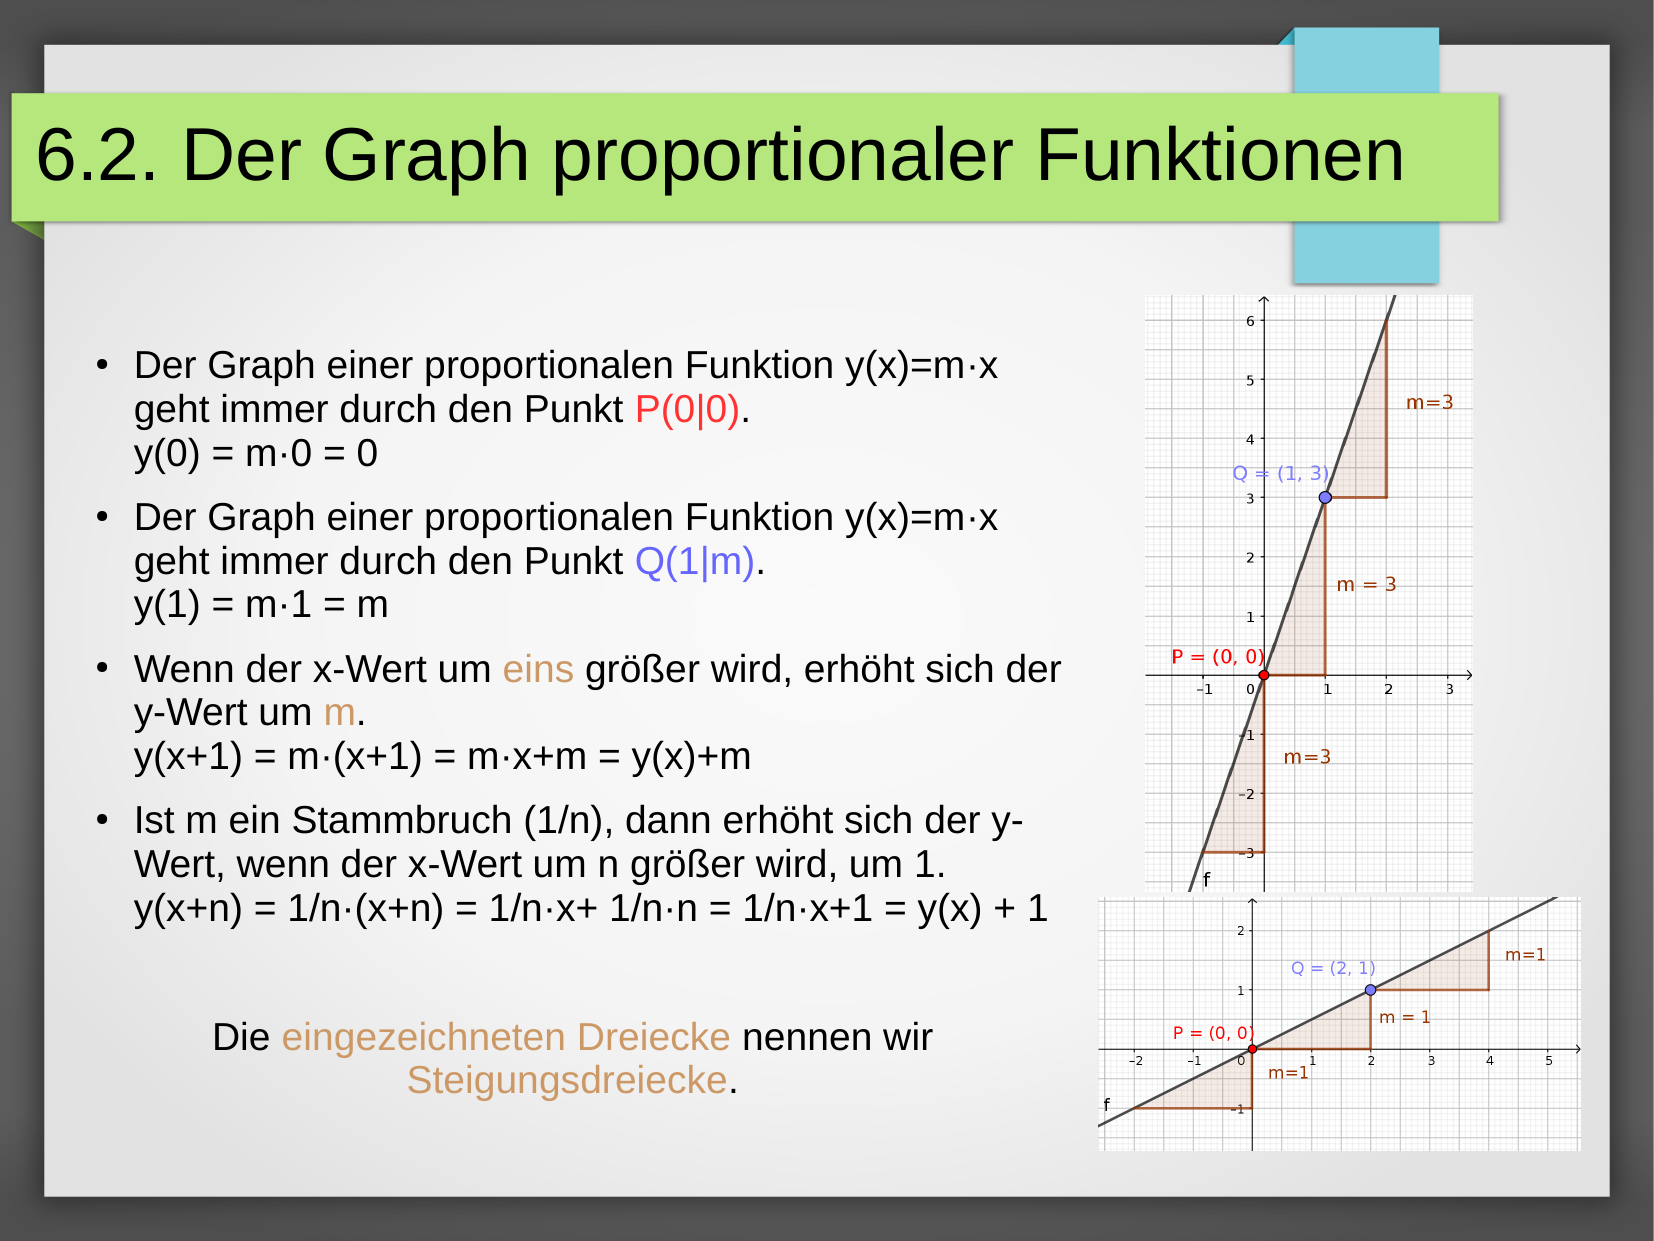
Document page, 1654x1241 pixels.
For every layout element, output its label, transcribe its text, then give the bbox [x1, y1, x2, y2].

list Der Graph einer proportionalen Funktion y(x)=m·x geht immer durch den Punkt P(0|0). y(0) = m·0 = 0 Der Graph einer proportionalen Funktion y(x)=m·x geht immer durch den Punkt Q(1|m). y(1) = m·1 = m Wenn der x-Wert um eins größer wird, erhöht sich der y-Wert um m. y(x+1) = m·(x+1) = m·x+m = y(x)+m Ist m ein Stammbruch (1/n), dann erhöht sich der y-Wert, wenn der x-Wert um n größer wird, um 1. y(x+n) = 1/n·(x+n) = 1/n·x+ 1/n·n = 1/n·x+1 = y(x) + 1 Die eingezeichneten Dreiecke nennen wir Steigungsdreiecke. [82, 343, 1063, 1123]
title 6.2. Der Graph proportionaler Funktionen [35, 70, 1489, 239]
picture [0, 0, 1654, 1241]
